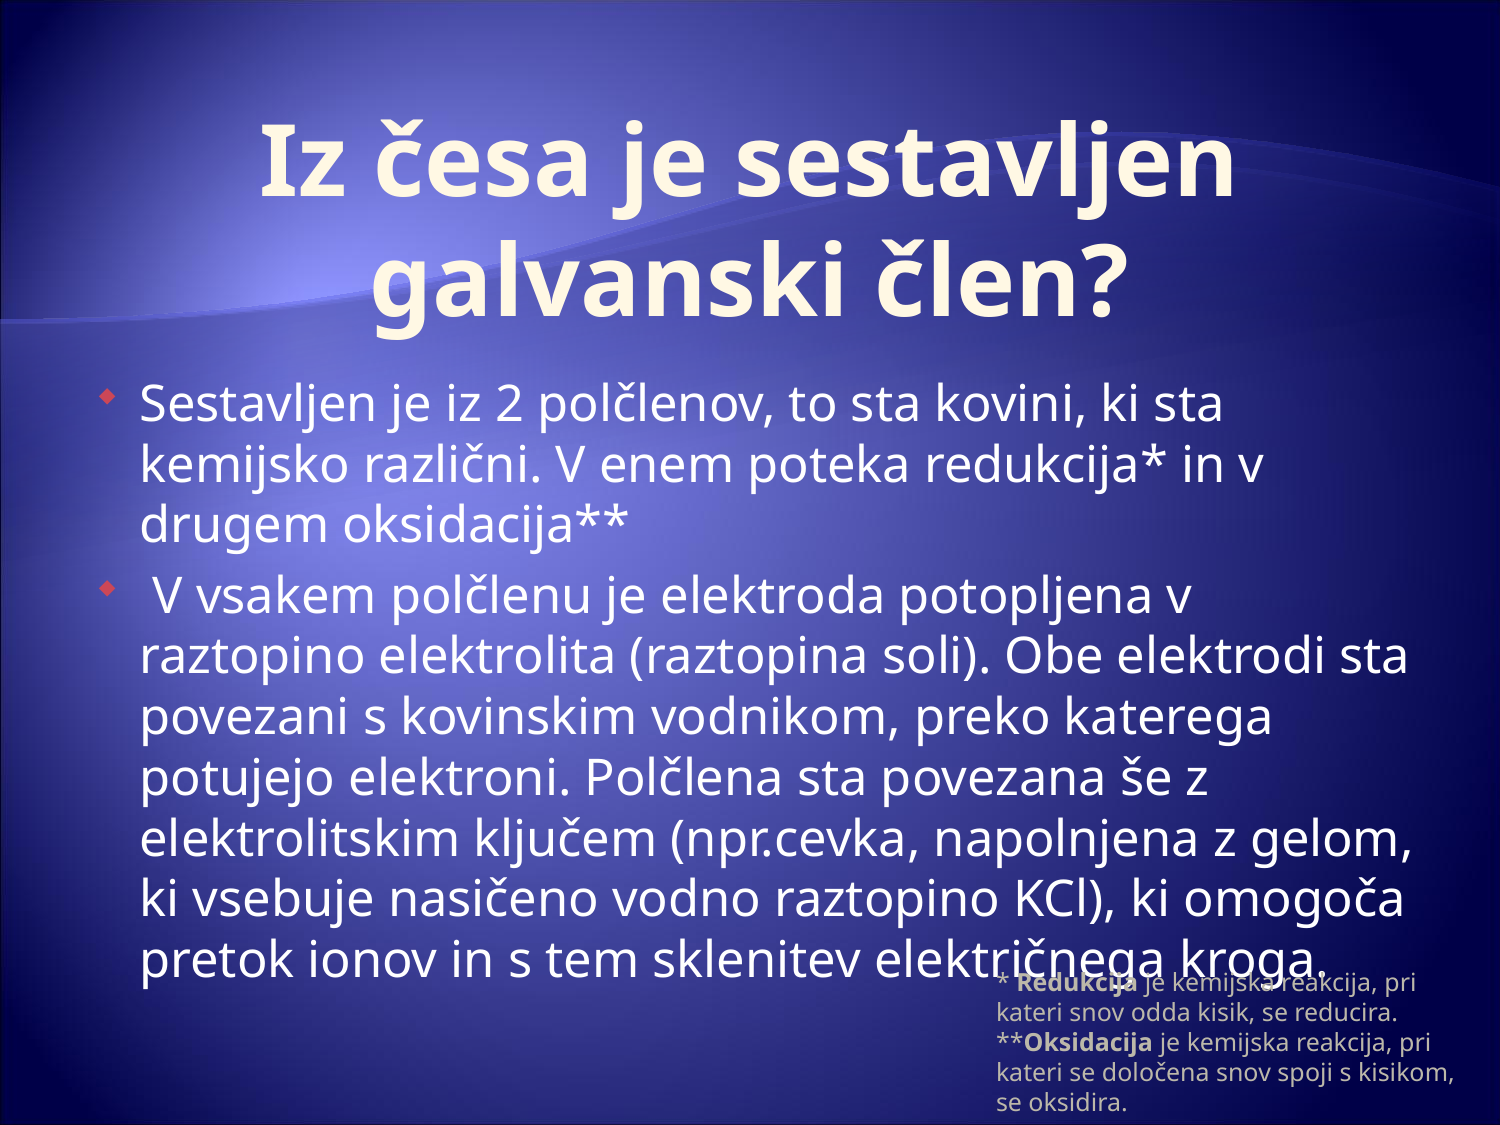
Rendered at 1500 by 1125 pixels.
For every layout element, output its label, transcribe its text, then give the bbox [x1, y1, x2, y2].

picture [1028, 1039, 1037, 1048]
picture [1084, 1040, 1089, 1048]
footer * Redukcija je kemijska reakcija, pri kateri snov odda kisik, se reducira. **Oksidacija je kemijska reakcija, pri kateri se določena snov spoji s kisikom, se oksidira. [996, 1066, 1472, 1125]
picture [0, 0, 1500, 1125]
picture [1403, 1039, 1411, 1049]
list Sestavljen je iz 2 polčlenov, to sta kovini, ki sta kemijsko različni. V enem poteka redukcija* in v drugem oksidacija** V vsakem polčlenu je elektroda potopljena v raztopino elektrolita (raztopina soli). Obe elektrodi sta povezani s kovinskim vodnikom, preko katerega potujejo elektroni. Polčlena sta povezana še z elektrolitskim ključem (npr.cevka, napolnjena z gelom, ki vsebuje nasičeno vodno raztopino KCl), ki omogoča pretok ionov in s tem sklenitev električnega kroga. [82, 363, 1432, 1039]
title Iz česa je sestavljen galvanski člen? [75, 87, 1425, 338]
